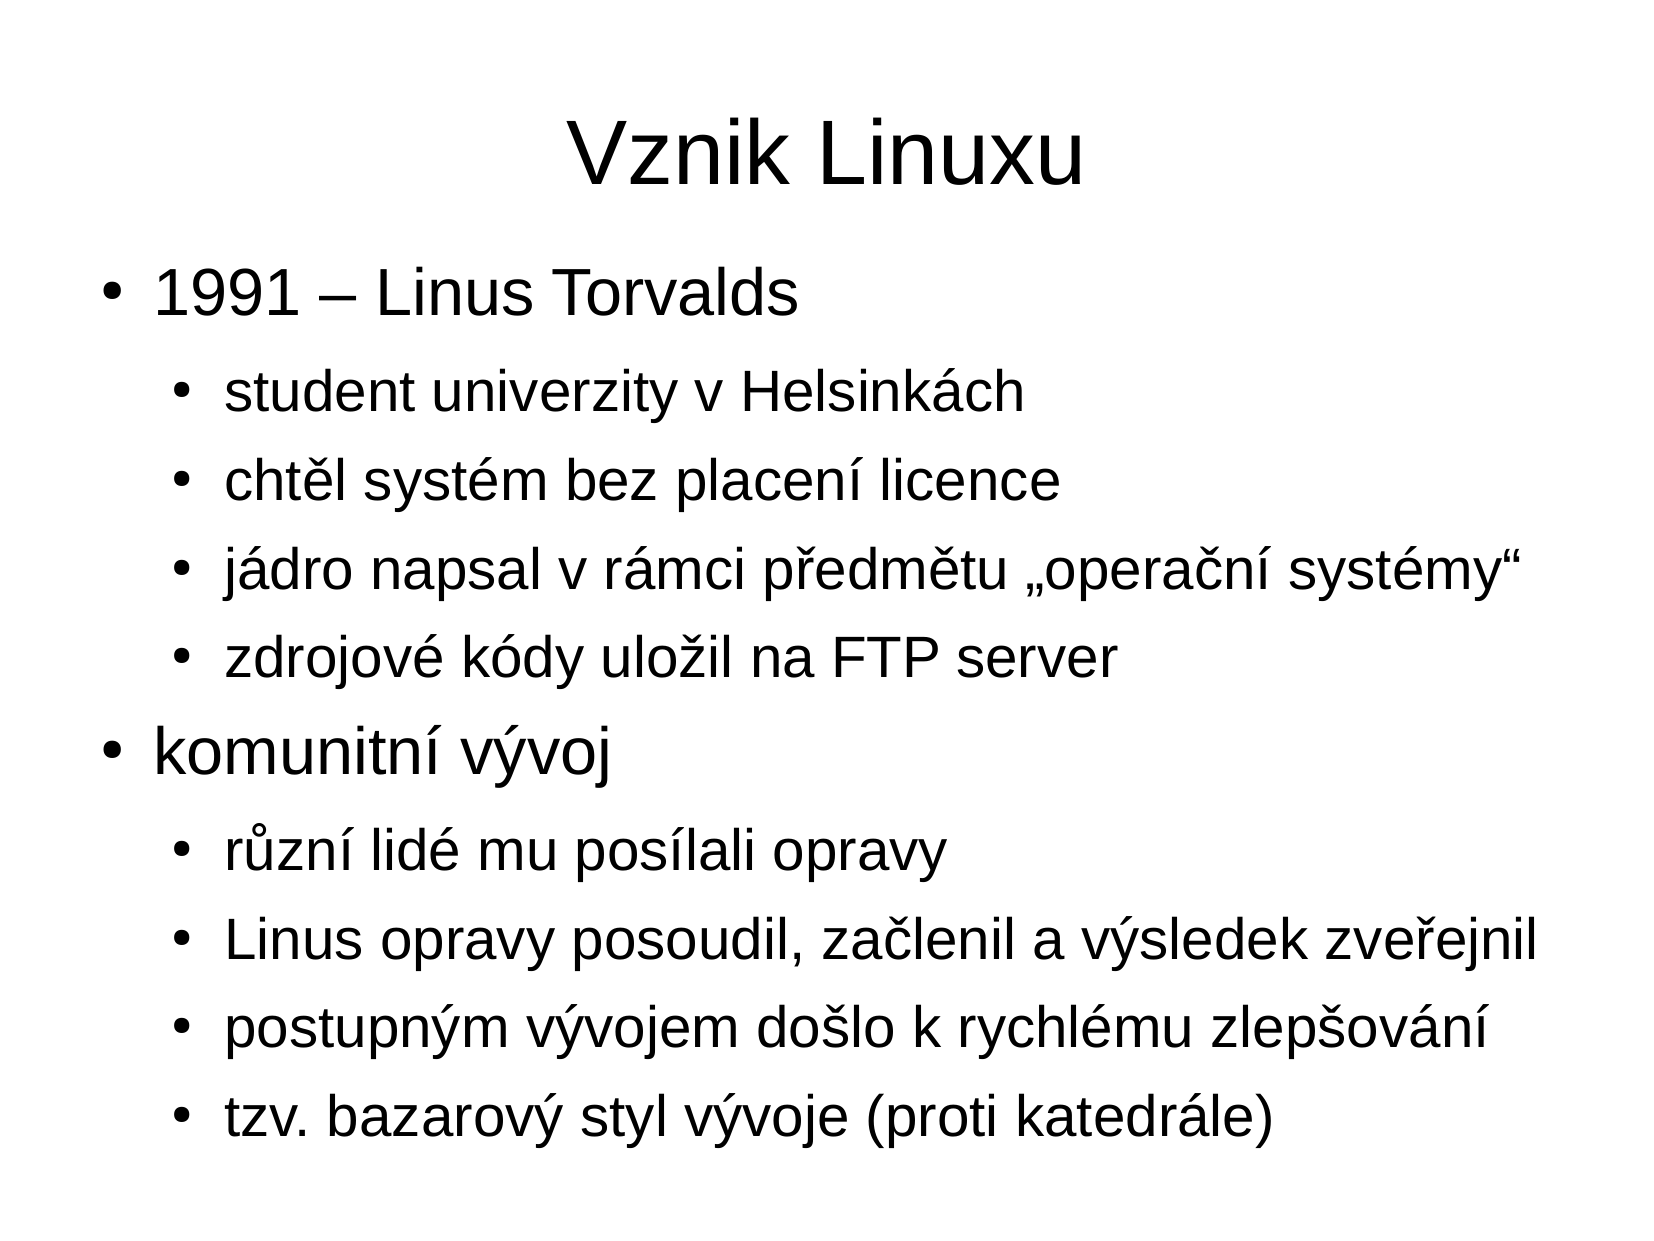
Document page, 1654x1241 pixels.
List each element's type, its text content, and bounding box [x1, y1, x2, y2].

list 1991 – Linus Torvalds student univerzity v Helsinkách chtěl systém bez placení licence jádro napsal v rámci předmětu „operační systémy“ zdrojové kódy uložil na FTP server komunitní vývoj různí lidé mu posílali opravy Linus opravy posoudil, začlenil a výsledek zveřejnil postupným vývojem došlo k rychlému zlepšování tzv. bazarový styl vývoje (proti katedrále) [82, 254, 1571, 1148]
title Vznik Linuxu [82, 56, 1571, 250]
